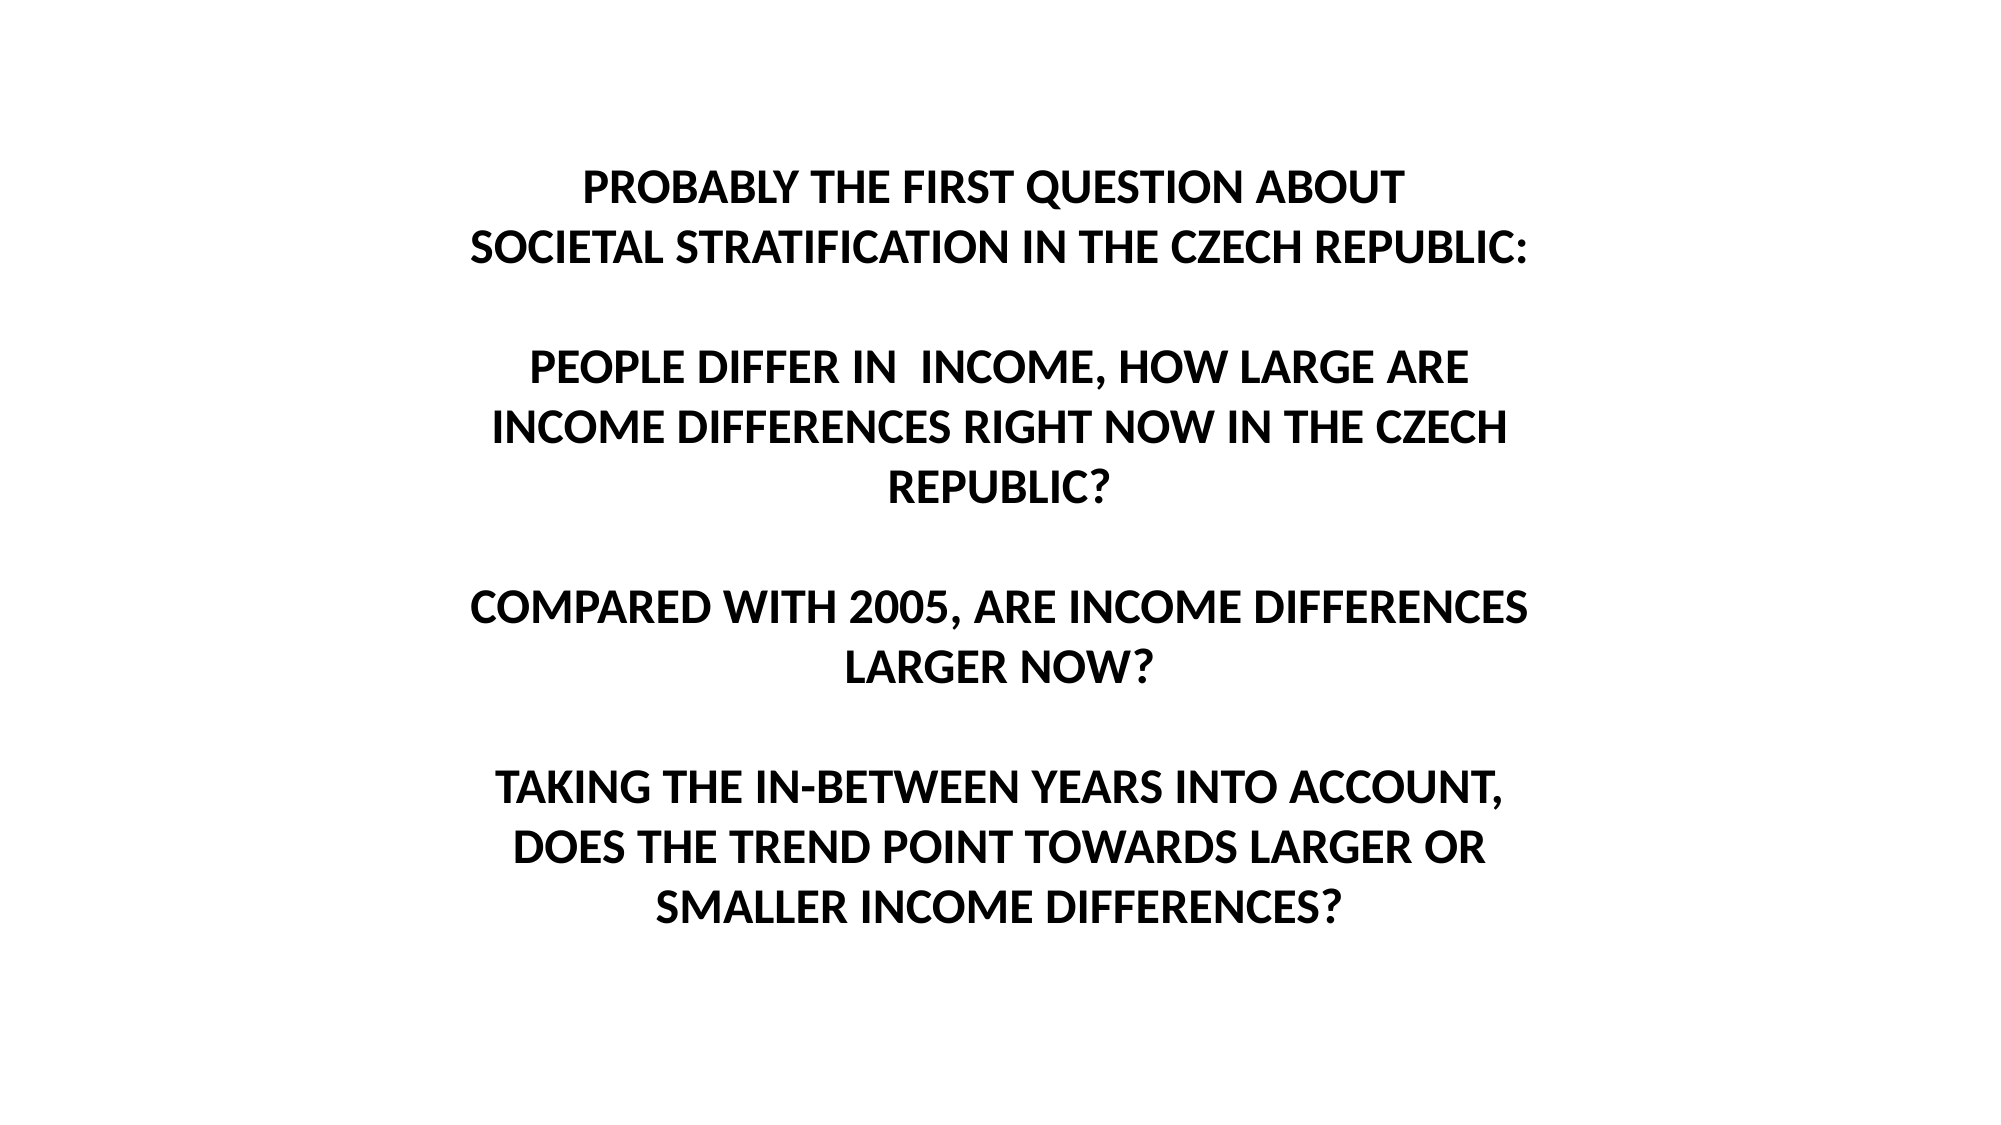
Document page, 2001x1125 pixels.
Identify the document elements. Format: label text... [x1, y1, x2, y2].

text_box PROBABLY THE FIRST QUESTION ABOUT SOCIETAL STRATIFICATION IN THE CZECH REPUBLIC: PEOPLE DIFFER IN INCOME, HOW LARGE ARE INCOME DIFFERENCES RIGHT NOW IN THE CZECH REPUBLIC? COMPARED WITH 2005, ARE INCOME DIFFERENCES LARGER NOW? TAKING THE IN-BETWEEN YEARS INTO ACCOUNT, DOES THE TREND POINT TOWARDS LARGER OR SMALLER INCOME DIFFERENCES? [424, 145, 1576, 1009]
